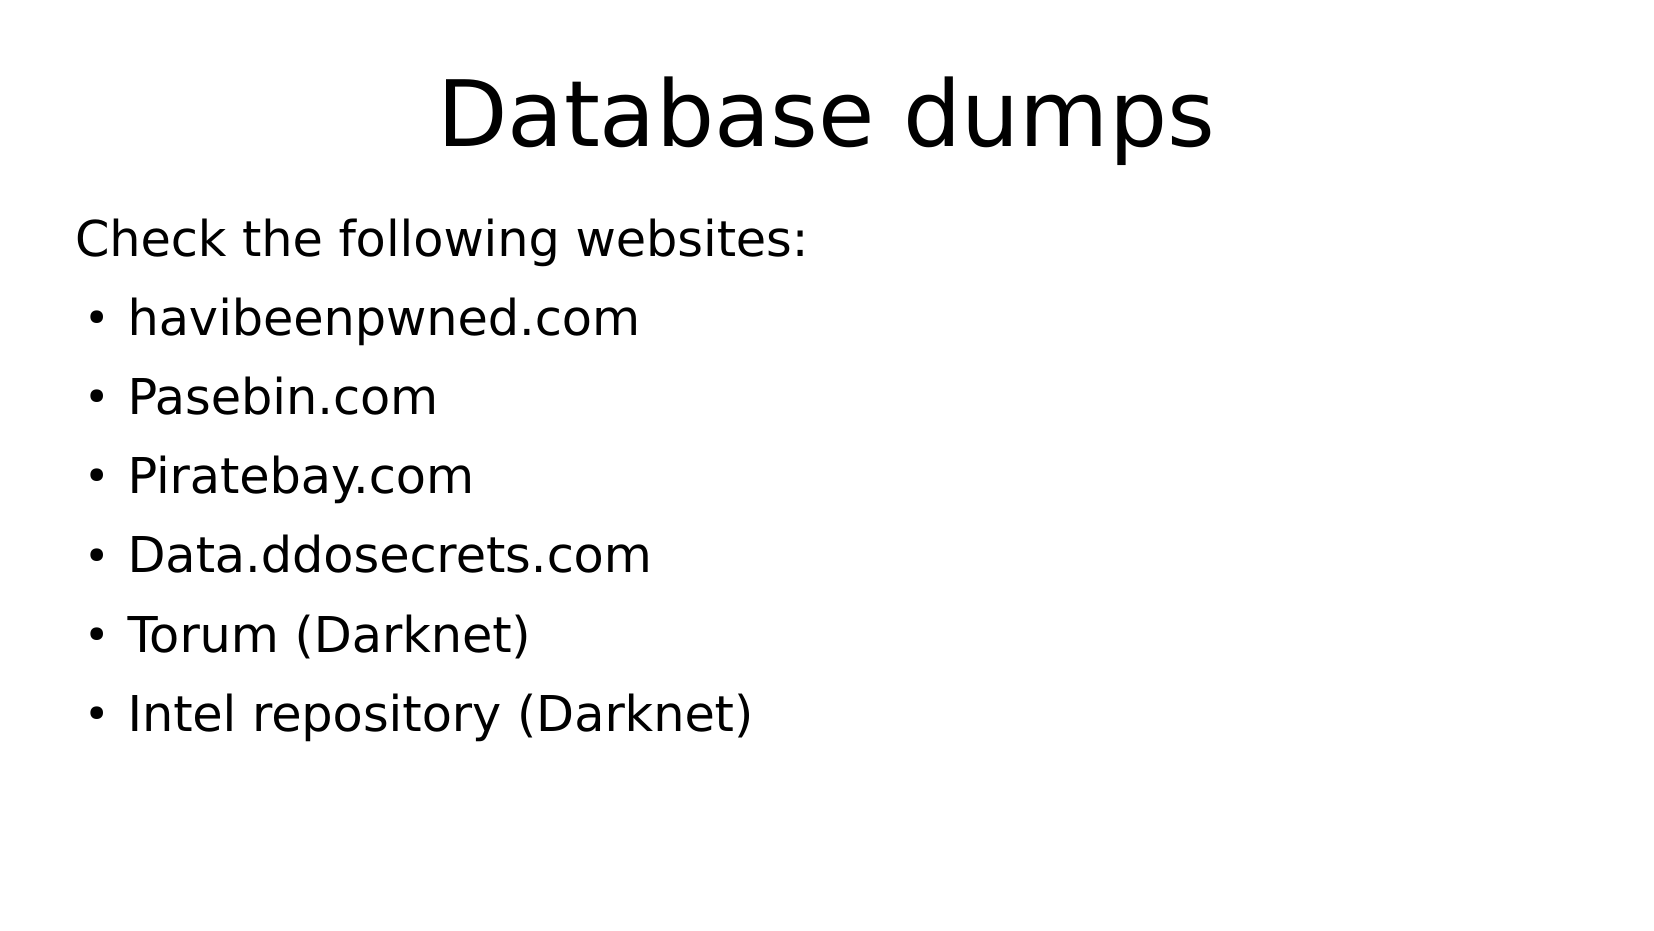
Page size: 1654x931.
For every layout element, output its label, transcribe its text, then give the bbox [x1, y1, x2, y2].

title Database dumps [82, 37, 1571, 193]
list Check the following websites: havibeenpwned.com Pasebin.com Piratebay.com Data.ddosecrets.com Torum (Darknet) Intel repository (Darknet) [75, 210, 1564, 751]
